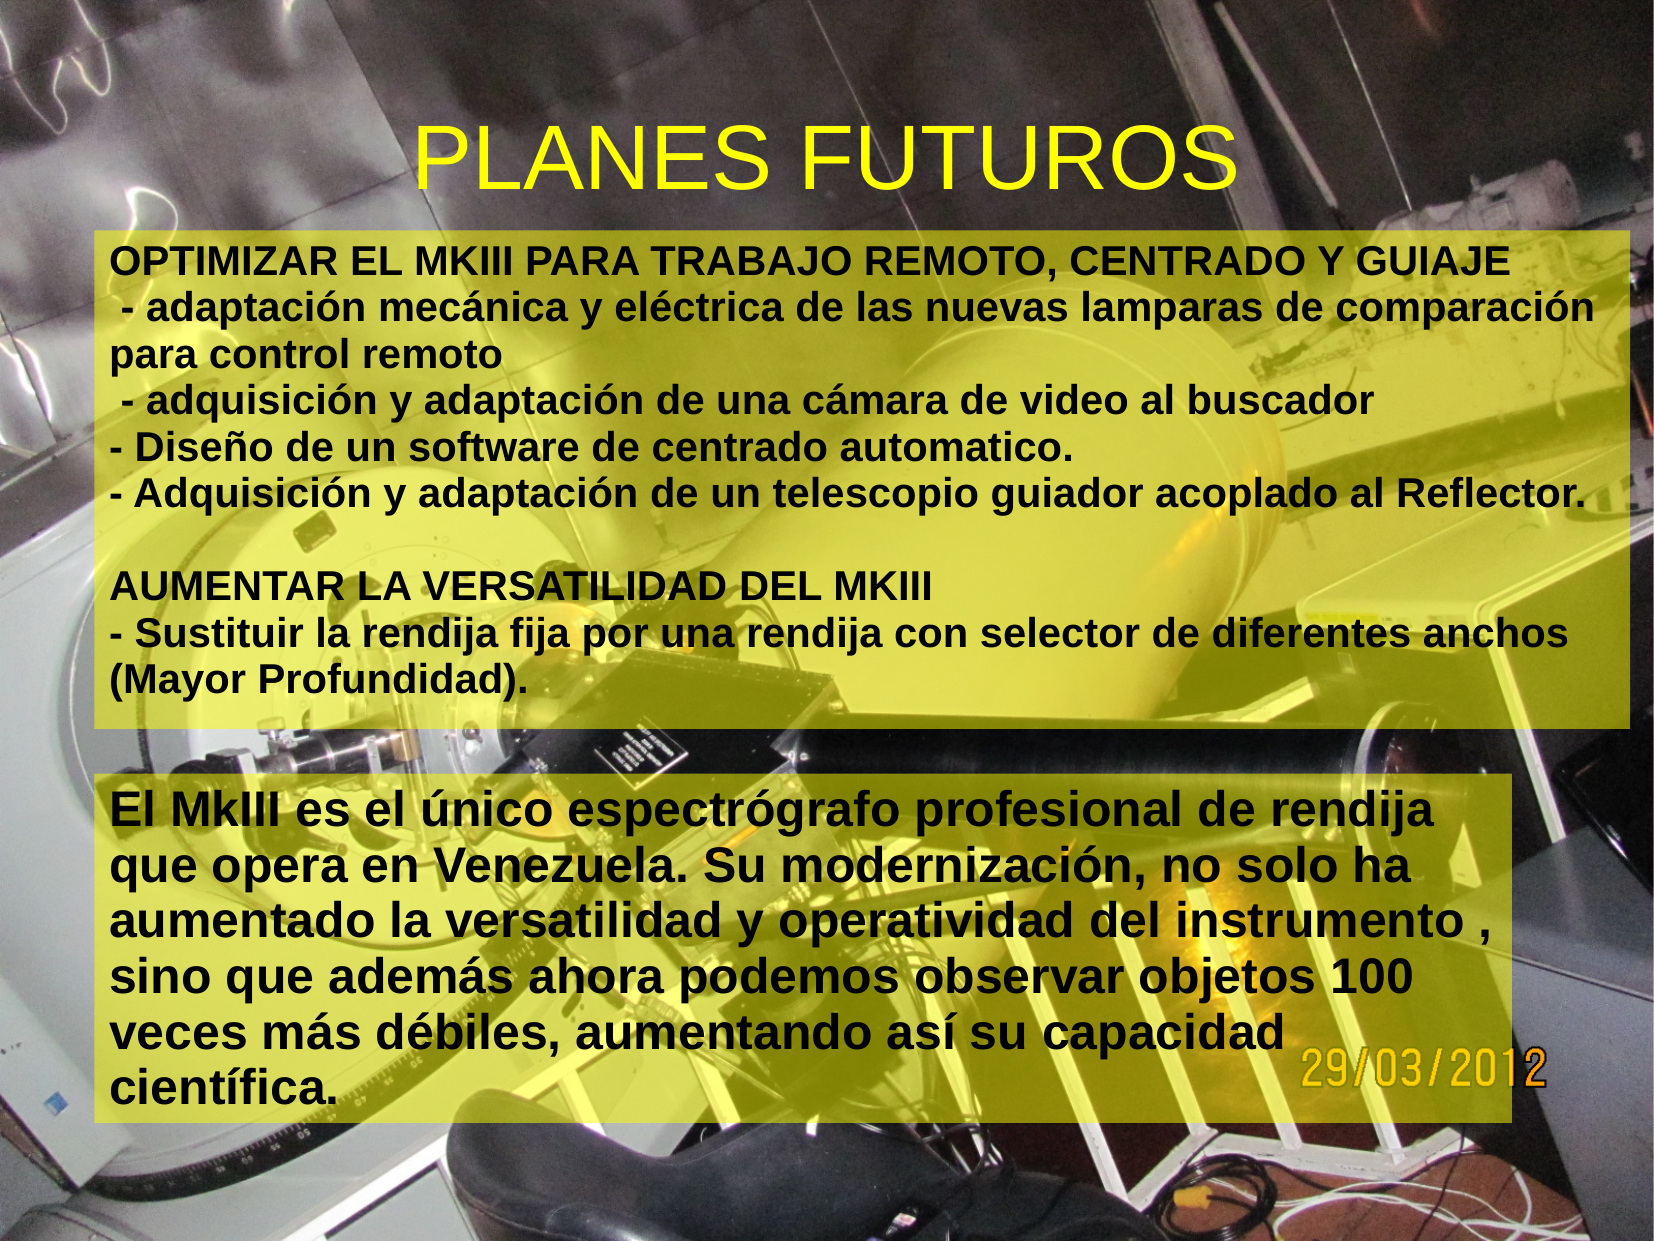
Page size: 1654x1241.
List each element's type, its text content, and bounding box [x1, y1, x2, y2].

text_box El MkIII es el único espectrógrafo profesional de rendija que opera en Venezuela. Su modernización, no solo ha aumentado la versatilidad y operatividad del instrumento , sino que además ahora podemos observar objetos 100 veces más débiles, aumentando así su capacidad científica. [94, 773, 1512, 1079]
title PLANES FUTUROS [82, 49, 1571, 257]
text_box OPTIMIZAR EL MKIII PARA TRABAJO REMOTO, CENTRADO Y GUIAJE - adaptación mecánica y eléctrica de las nuevas lamparas de comparación para control remoto - adquisición y adaptación de una cámara de video al buscador - Diseño de un software de centrado automatico. - Adquisición y adaptación de un telescopio guiador acoplado al Reflector. AUMENTAR LA VERSATILIDAD DEL MKIII - Sustituir la rendija fija por una rendija con selector de diferentes anchos (Mayor Profundidad). [94, 230, 1631, 729]
picture [0, 0, 1654, 1241]
